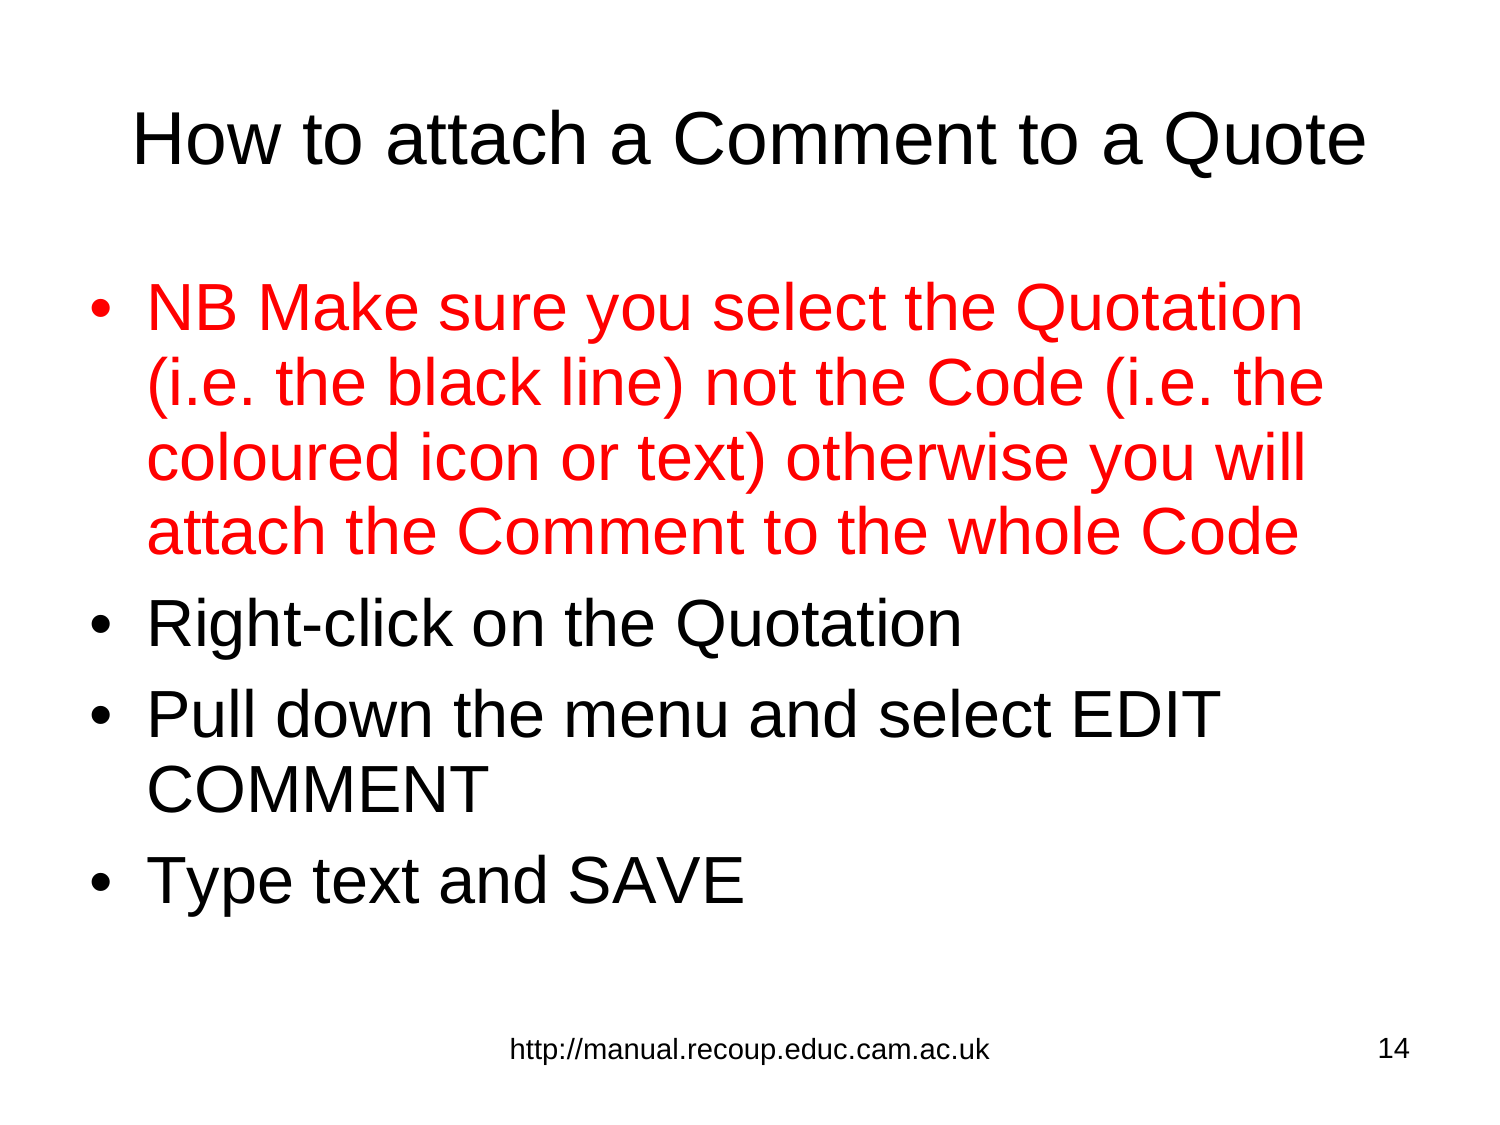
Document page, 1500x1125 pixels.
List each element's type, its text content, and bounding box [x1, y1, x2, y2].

list NB Make sure you select the Quotation (i.e. the black line) not the Code (i.e. the coloured icon or text) otherwise you will attach the Comment to the whole Code Right-click on the Quotation Pull down the menu and select EDIT COMMENT Type text and SAVE [75, 262, 1426, 1006]
title How to attach a Comment to a Quote [75, 45, 1426, 233]
